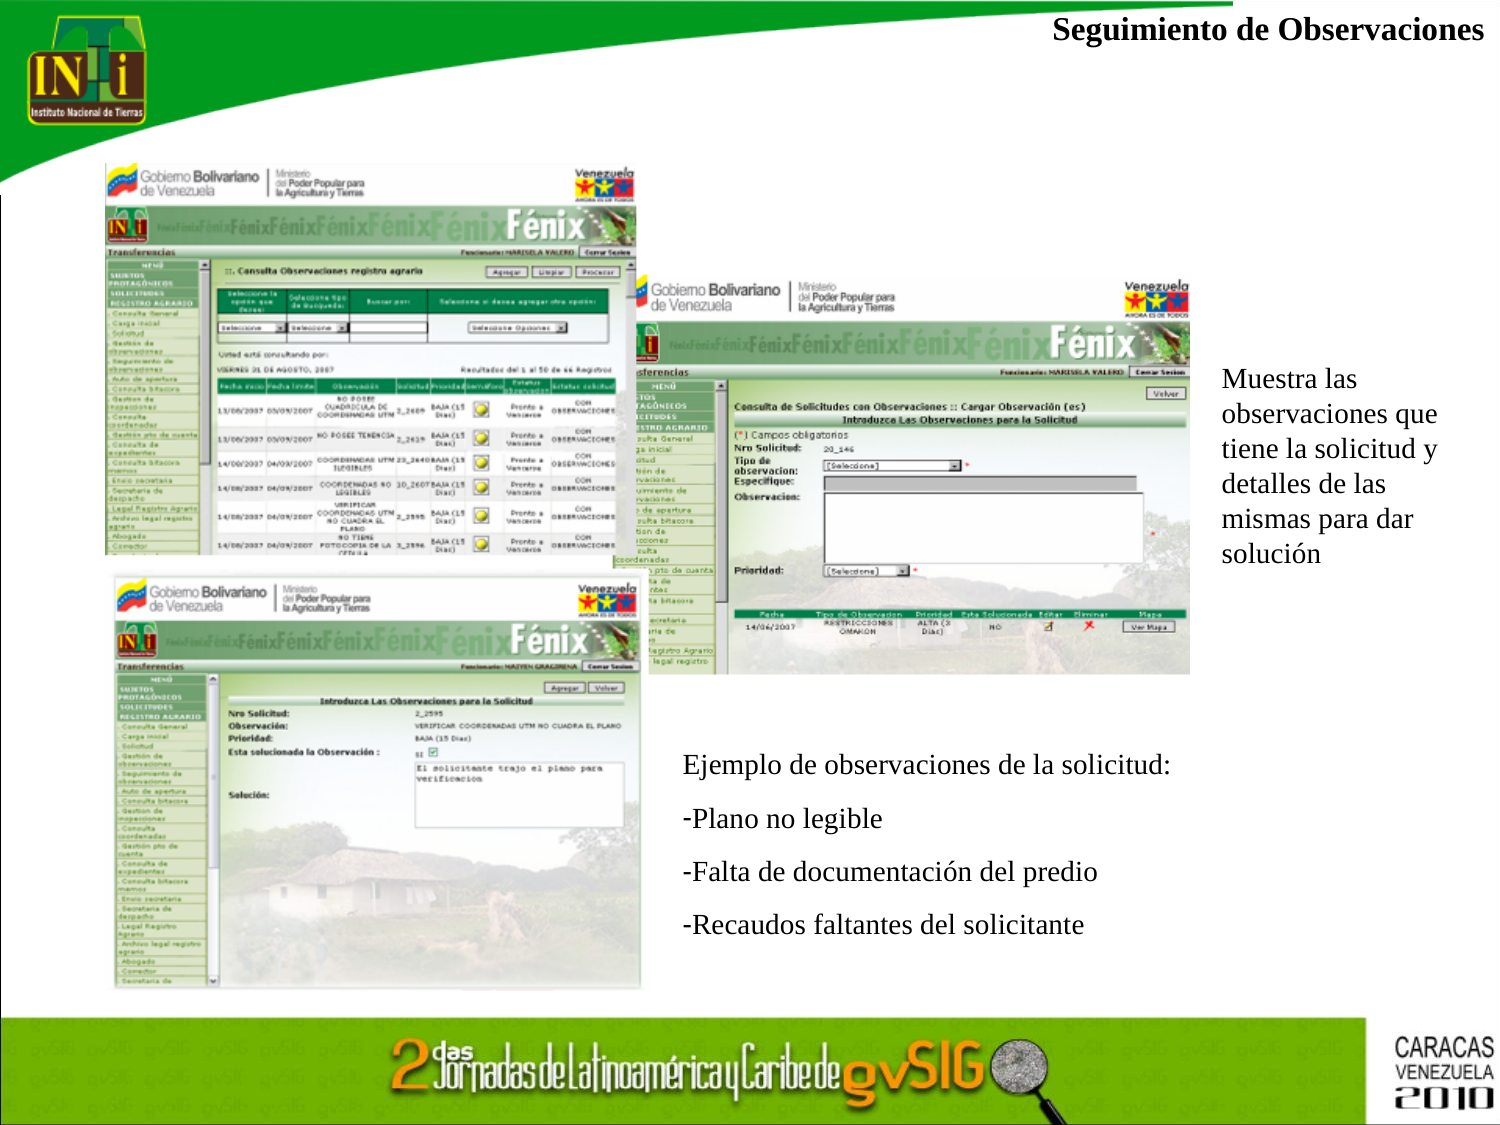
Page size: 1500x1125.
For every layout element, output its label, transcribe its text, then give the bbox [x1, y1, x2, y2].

text_box Seguimiento de Observaciones [629, 0, 1500, 56]
text_box Muestra las observaciones que tiene la solicitud y detalles de las mismas para dar solución [1206, 351, 1468, 577]
picture [0, 0, 1500, 1125]
text_box Ejemplo de observaciones de la solicitud: Plano no legible Falta de documentación del predio Recaudos faltantes del solicitante [667, 738, 1353, 949]
